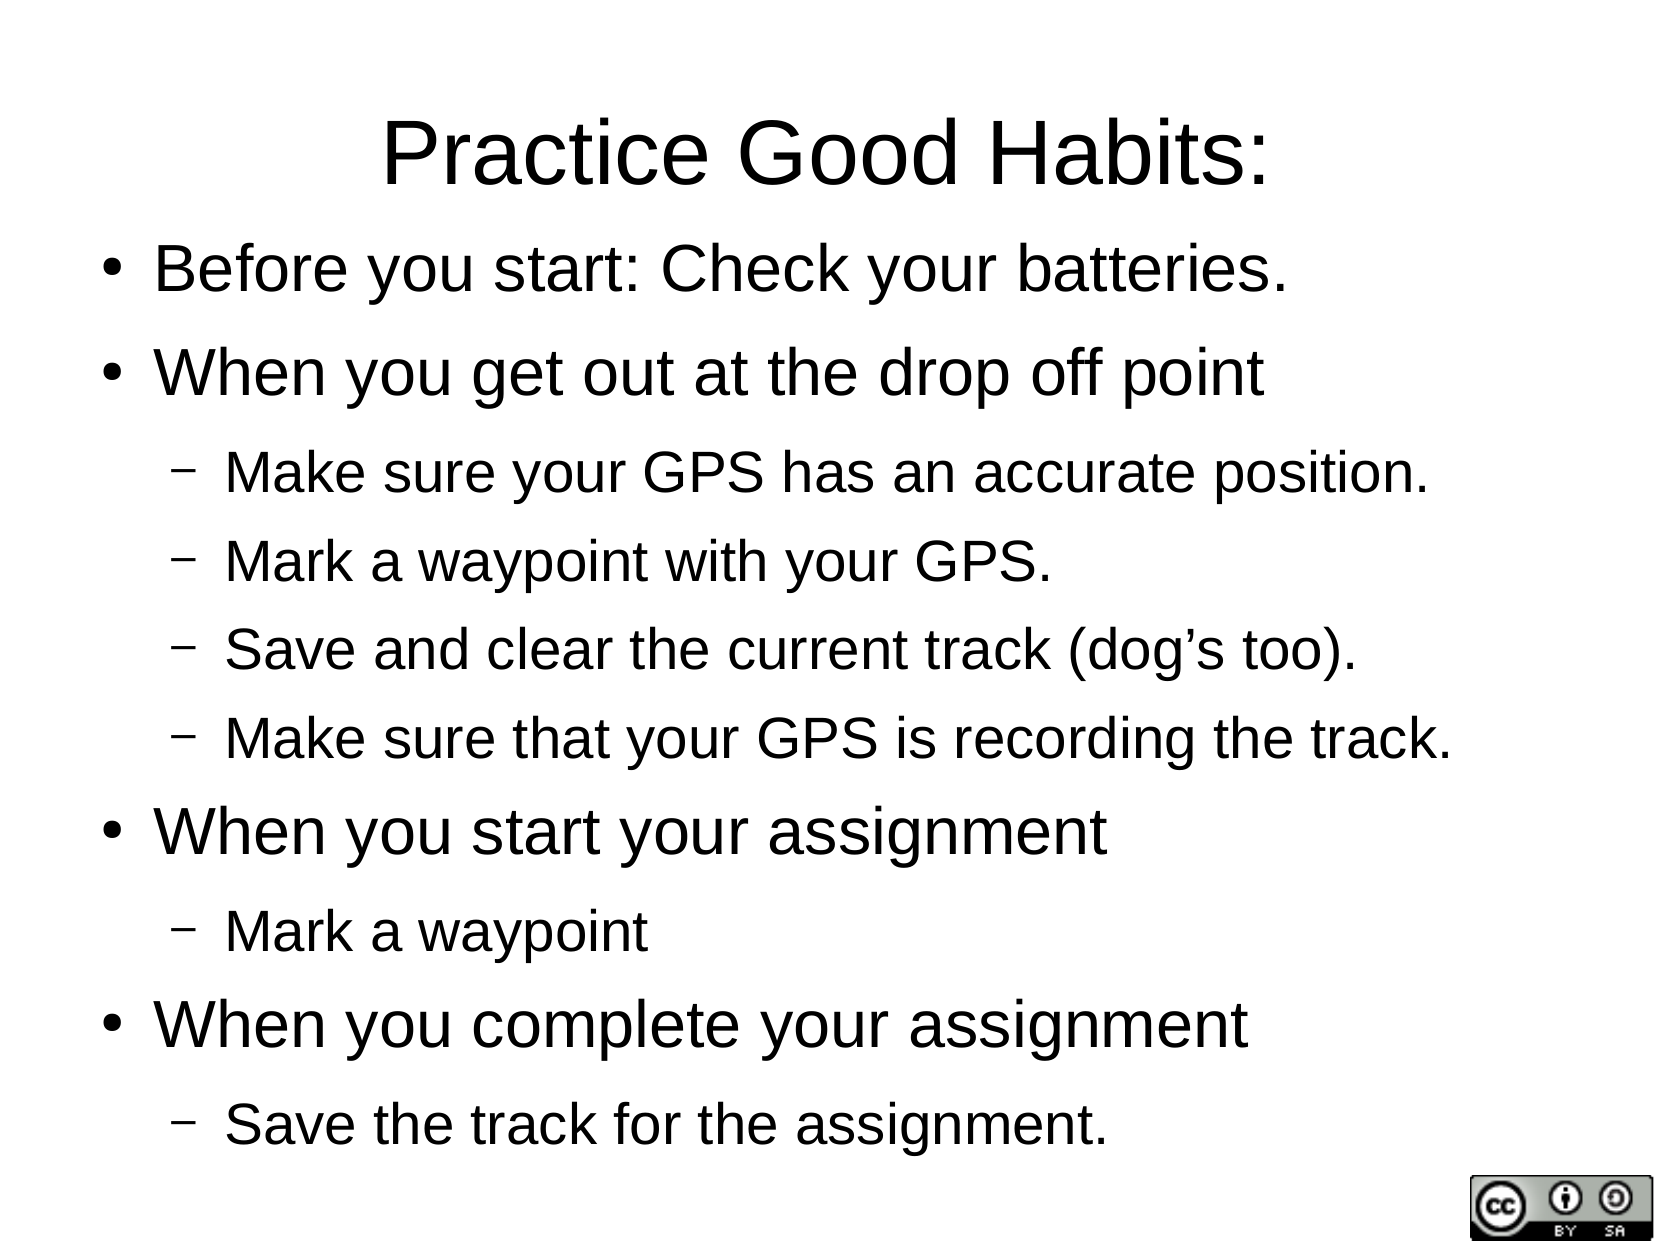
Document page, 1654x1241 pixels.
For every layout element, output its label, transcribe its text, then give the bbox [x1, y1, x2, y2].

list Before you start: Check your batteries. When you get out at the drop off point Make sure your GPS has an accurate position. Mark a waypoint with your GPS. Save and clear the current track (dog’s too). Make sure that your GPS is recording the track. When you start your assignment Mark a waypoint When you complete your assignment Save the track for the assignment. [82, 231, 1571, 1199]
picture [1470, 1175, 1654, 1241]
title Practice Good Habits: [82, 49, 1571, 231]
